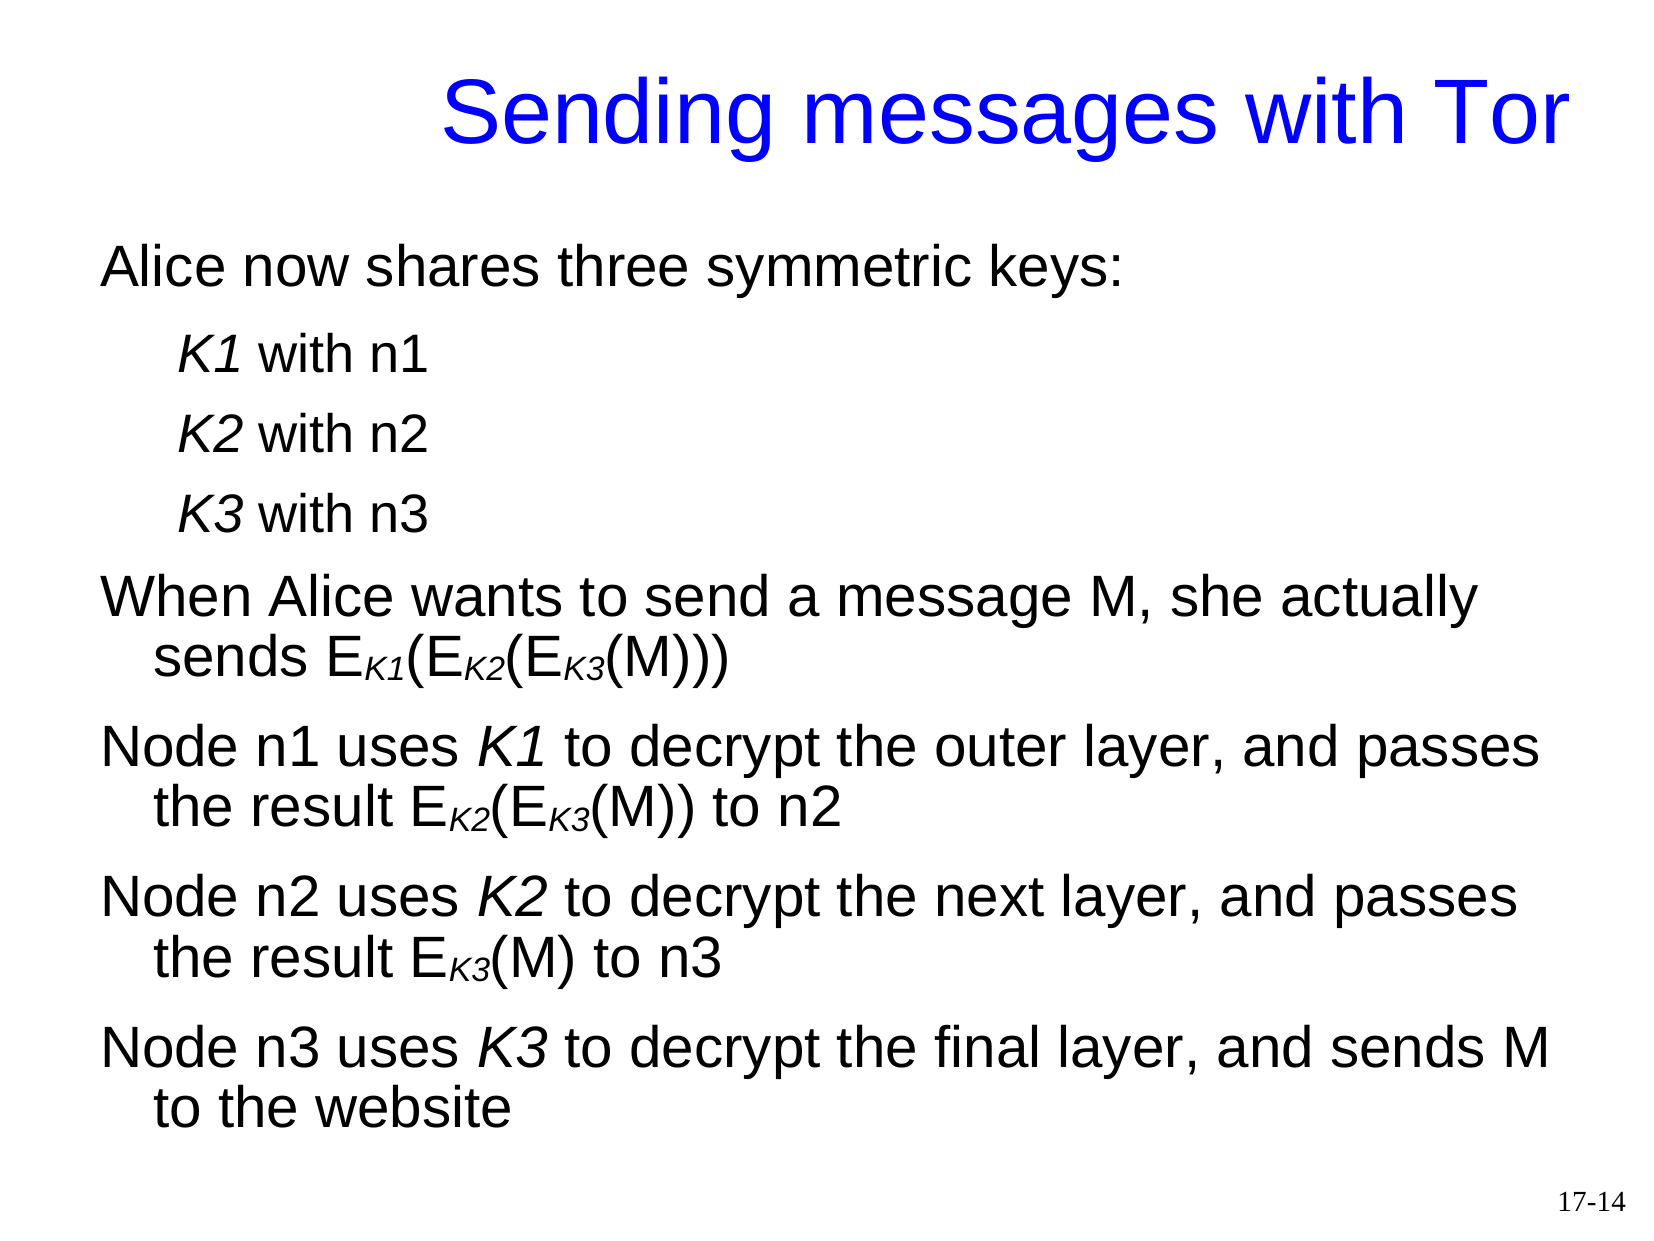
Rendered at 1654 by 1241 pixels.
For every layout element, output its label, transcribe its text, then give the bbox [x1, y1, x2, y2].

list Alice now shares three symmetric keys: K1 with n1 K2 with n2 K3 with n3 When Alice wants to send a message M, she actually sends EK1(EK2(EK3(M))) Node n1 uses K1 to decrypt the outer layer, and passes the result EK2(EK3(M)) to n2 Node n2 uses K2 to decrypt the next layer, and passes the result EK3(M) to n3 Node n3 uses K3 to decrypt the final layer, and sends M to the website [82, 237, 1571, 1199]
title Sending messages with Tor [84, 18, 1573, 211]
